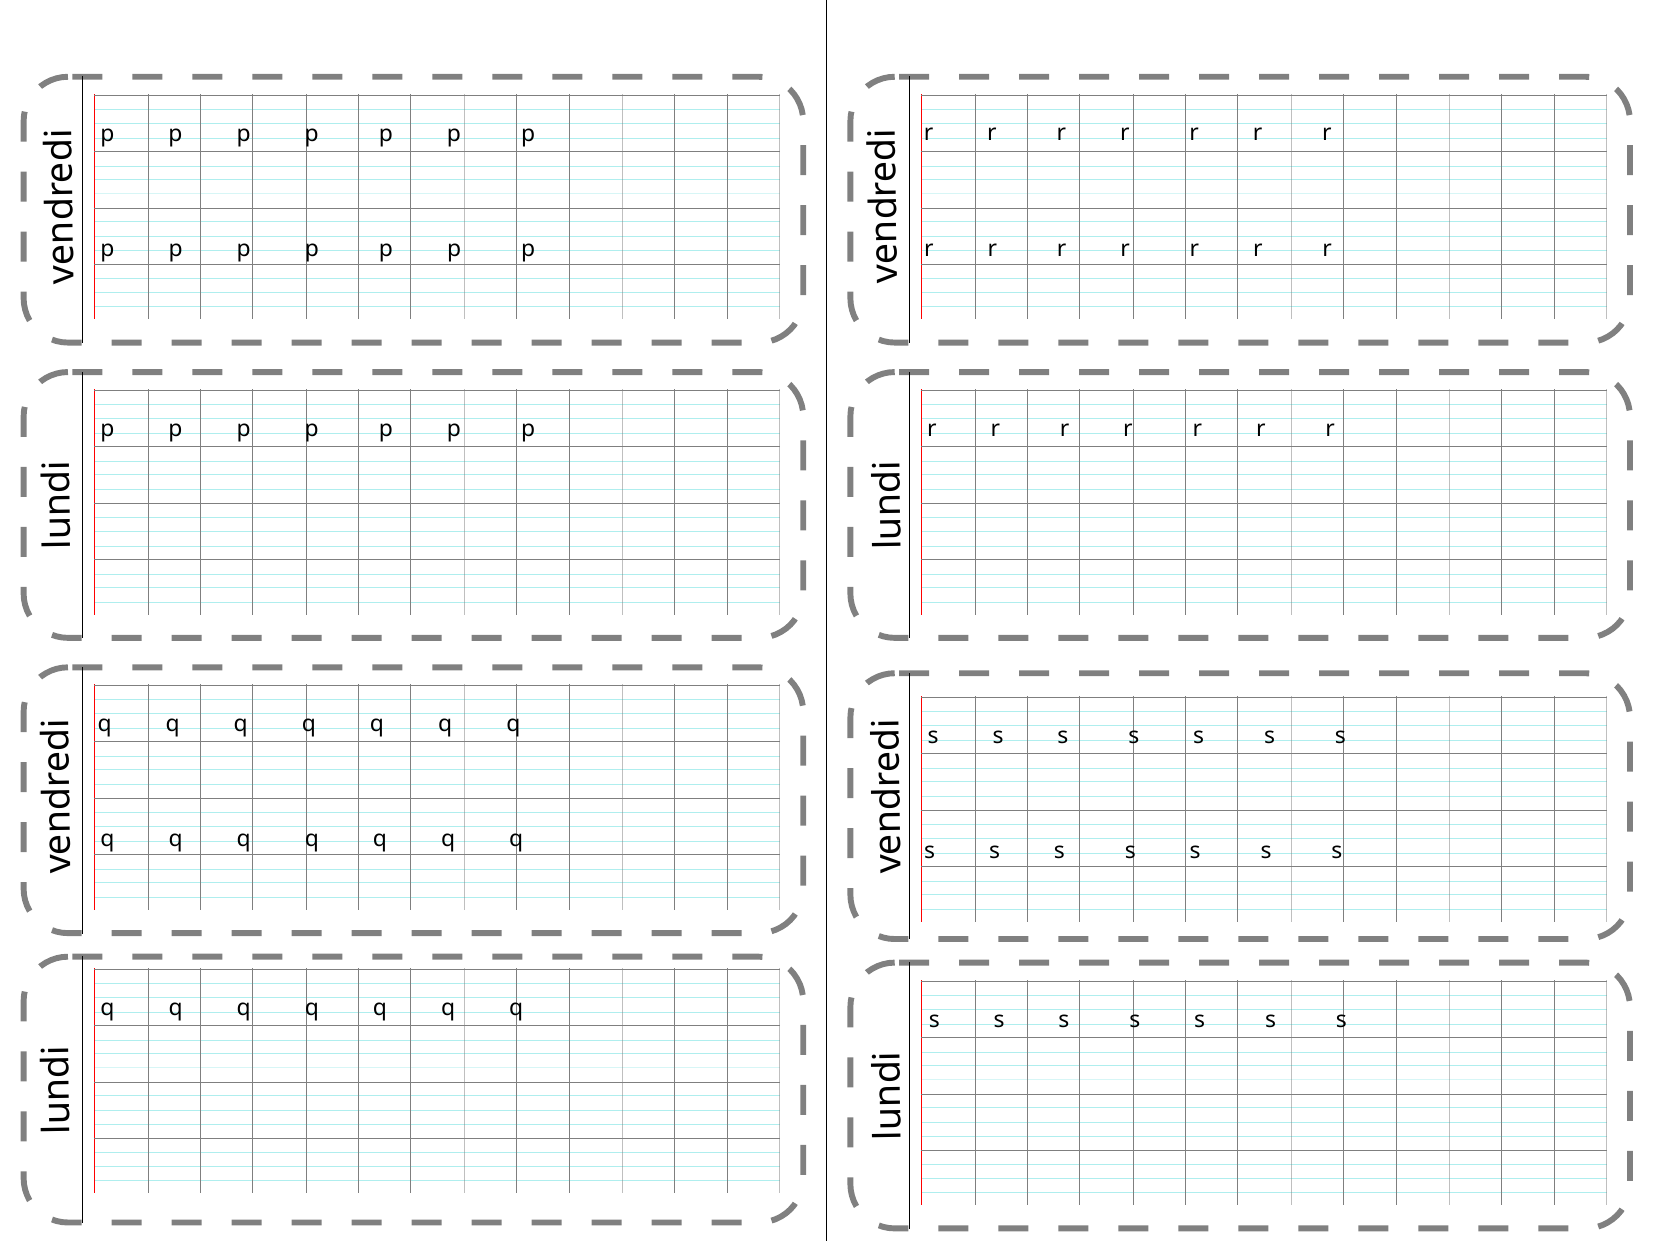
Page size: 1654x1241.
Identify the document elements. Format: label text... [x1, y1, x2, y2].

picture [921, 473, 1607, 615]
picture [94, 968, 780, 983]
picture [94, 684, 780, 814]
text_box s s s s s s s [909, 826, 1604, 895]
picture [921, 1063, 1607, 1205]
text_box q q q q q q q [85, 983, 780, 1052]
text_box q q q q q q q [85, 814, 780, 883]
picture [921, 780, 1607, 922]
text_box vendredi [850, 695, 913, 898]
text_box lundi [19, 956, 83, 1224]
text_box r r r r r r r [909, 108, 1604, 176]
text_box lundi [850, 962, 914, 1230]
text_box p p p p p p p [85, 404, 780, 473]
text_box lundi [850, 372, 914, 639]
picture [94, 178, 780, 224]
text_box r r r r r r r [909, 224, 1604, 293]
text_box vendredi [846, 105, 910, 308]
text_box p p p p p p p [85, 109, 780, 178]
picture [94, 473, 780, 615]
text_box p p p p p p p [85, 224, 780, 293]
picture [94, 293, 780, 319]
text_box q q q q q q q [82, 699, 777, 768]
picture [94, 883, 780, 910]
text_box lundi [20, 371, 84, 639]
picture [921, 94, 1607, 319]
text_box s s s s s s s [913, 995, 1608, 1063]
picture [921, 980, 1607, 995]
picture [94, 94, 780, 109]
picture [921, 389, 1607, 404]
text_box s s s s s s s [912, 711, 1607, 780]
text_box vendredi [20, 695, 82, 898]
picture [94, 1052, 780, 1193]
picture [94, 389, 780, 404]
text_box vendredi [23, 105, 82, 308]
text_box r r r r r r r [912, 404, 1607, 473]
picture [921, 696, 1607, 711]
